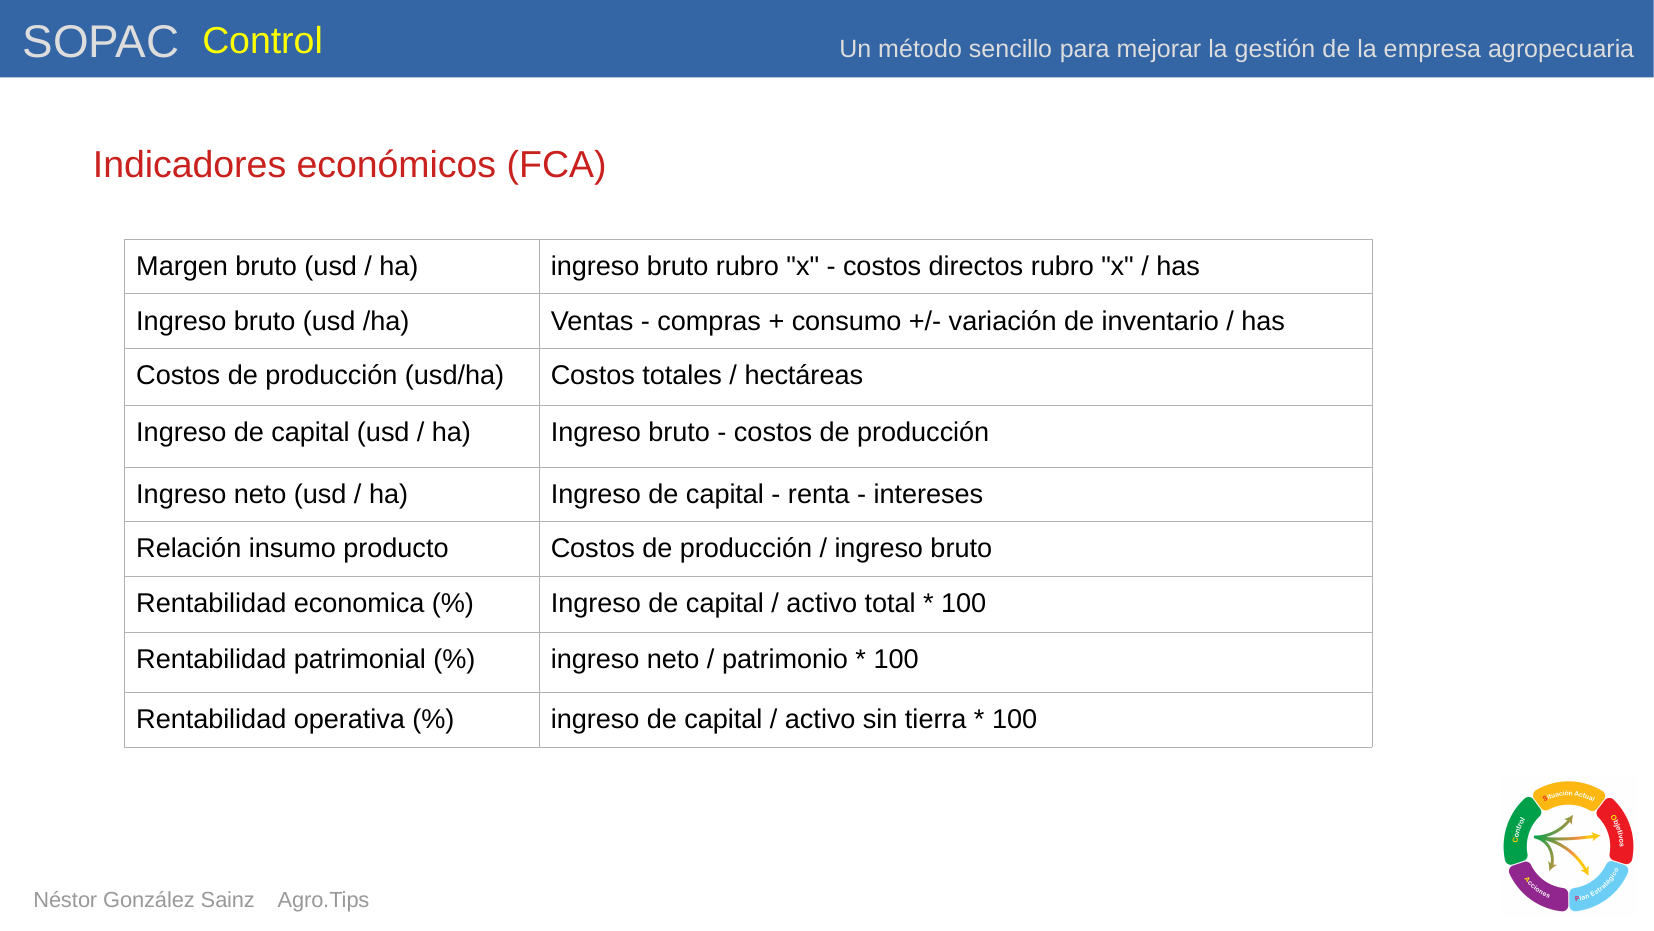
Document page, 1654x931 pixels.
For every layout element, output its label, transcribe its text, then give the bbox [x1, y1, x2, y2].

table_cell Ingreso de capital (usd / ha) [125, 406, 539, 467]
table_cell ingreso neto / patrimonio * 100 [540, 633, 1372, 692]
table_cell Costos de producción (usd/ha) [125, 349, 539, 405]
table_cell Ingreso neto (usd / ha) [125, 468, 539, 521]
table_cell Relación insumo producto [125, 522, 539, 576]
table_cell Ventas - compras + consumo +/- variación de inventario / has [540, 294, 1372, 348]
table_cell Ingreso de capital - renta - intereses [540, 468, 1372, 521]
table_header Margen bruto (usd / ha) [125, 240, 539, 293]
table_cell Rentabilidad economica (%) [125, 577, 539, 632]
text_box Indicadores económicos (FCA) [78, 136, 952, 194]
table_cell Costos de producción / ingreso bruto [540, 522, 1372, 576]
picture [1500, 776, 1637, 917]
table_cell Rentabilidad patrimonial (%) [125, 633, 539, 692]
table_cell Ingreso de capital / activo total * 100 [540, 577, 1372, 632]
table_cell Ingreso bruto - costos de producción [540, 406, 1372, 467]
table_header ingreso bruto rubro "x" - costos directos rubro "x" / has [540, 240, 1372, 293]
table_cell Rentabilidad operativa (%) [125, 693, 539, 747]
table_cell ingreso de capital / activo sin tierra * 100 [540, 693, 1372, 747]
table_cell Costos totales / hectáreas [540, 349, 1372, 405]
text_box Control [187, 11, 376, 69]
table_cell Ingreso bruto (usd /ha) [125, 294, 539, 348]
